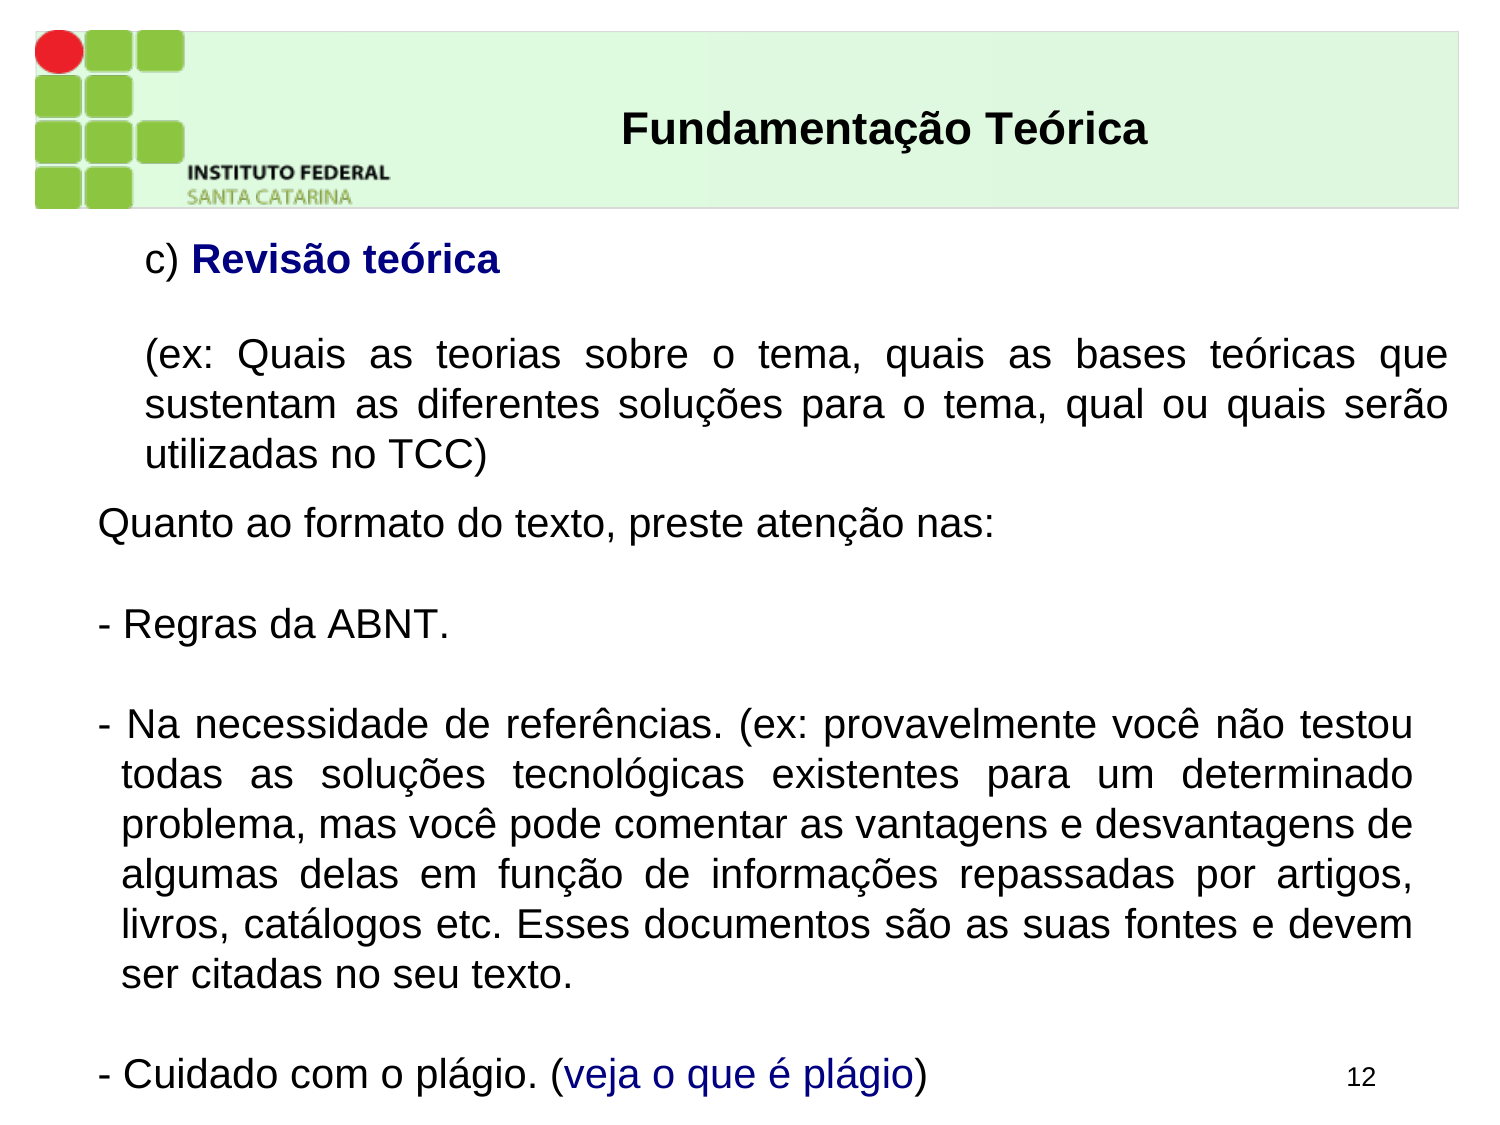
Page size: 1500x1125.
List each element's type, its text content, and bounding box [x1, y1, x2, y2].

text_box Quanto ao formato do texto, preste atenção nas: - Regras da ABNT. - Na necessidade de referências. (ex: provavelmente você não testou todas as soluções tecnológicas existentes para um determinado problema, mas você pode comentar as vantagens e desvantagens de algumas delas em função de informações repassadas por artigos, livros, catálogos etc. Esses documentos são as suas fontes e devem ser citadas no seu texto. - Cuidado com o plágio. (veja o que é plágio) [82, 488, 1430, 1104]
title Fundamentação Teórica [519, 44, 1276, 209]
text_box c) Revisão teórica (ex: Quais as teorias sobre o tema, quais as bases teóricas que sustentam as diferentes soluções para o tema, qual ou quais serão utilizadas no TCC) [129, 224, 1465, 485]
picture [35, 30, 391, 209]
